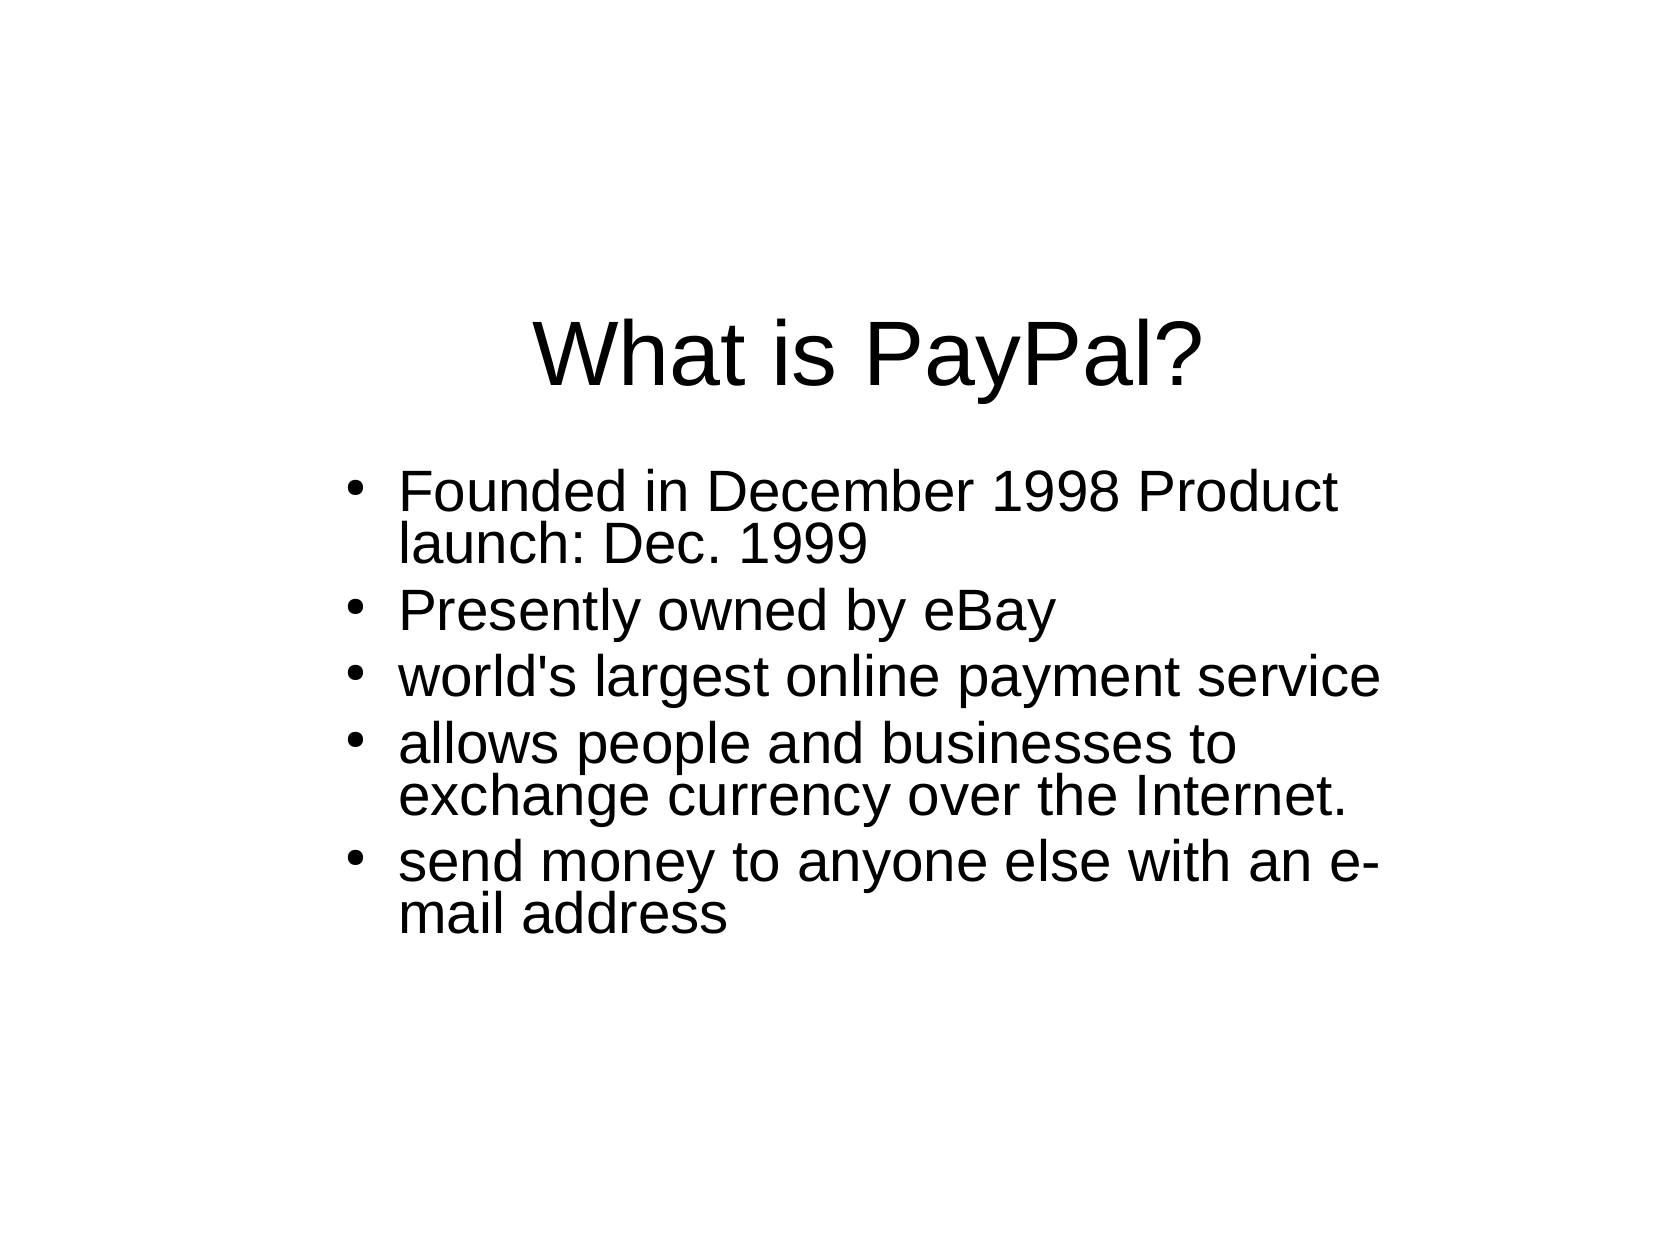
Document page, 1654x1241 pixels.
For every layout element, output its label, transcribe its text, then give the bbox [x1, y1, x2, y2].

list Founded in December 1998 Product launch: Dec. 1999 Presently owned by eBay world's largest online payment service allows people and businesses to exchange currency over the Internet. send money to anyone else with an e-mail address [312, 462, 1426, 1005]
title What is PayPal? [312, 275, 1426, 433]
